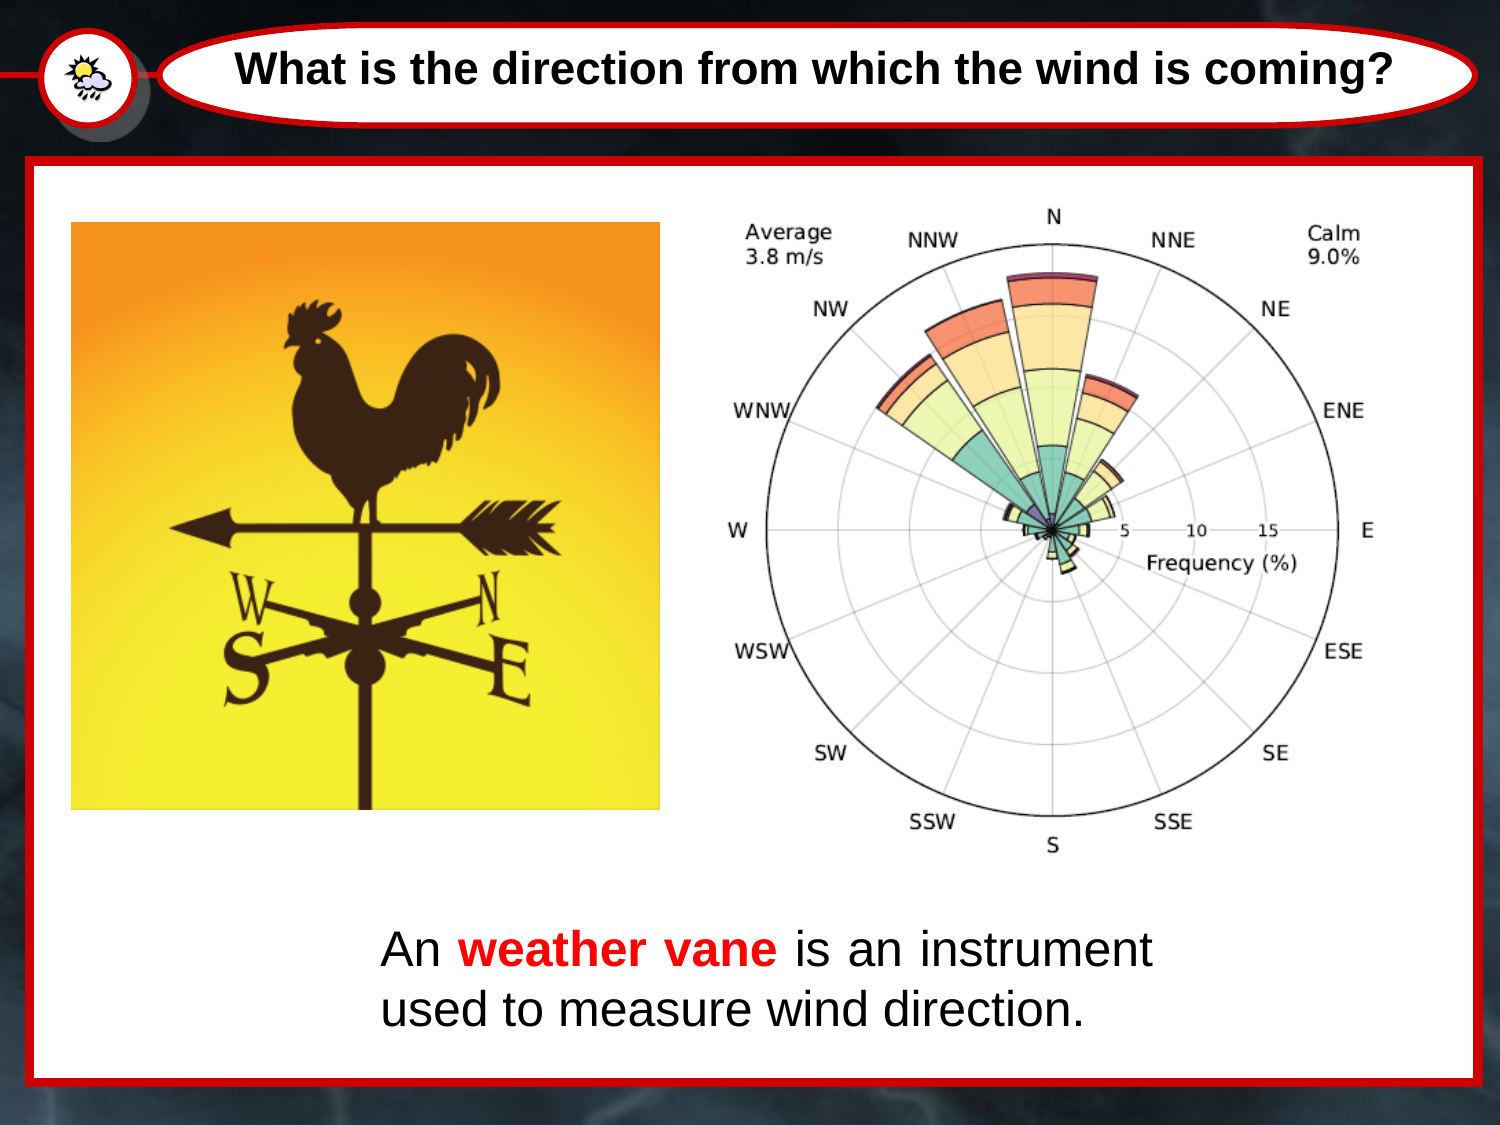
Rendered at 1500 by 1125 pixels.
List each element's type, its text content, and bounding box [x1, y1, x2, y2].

text_box [29, 161, 1478, 1082]
text_box An weather vane is an instrument used to measure wind direction. [365, 908, 1193, 1046]
picture [64, 54, 112, 102]
picture [707, 194, 1386, 865]
text_box What is the direction from which the wind is coming? [194, 31, 1436, 102]
picture [71, 222, 660, 811]
text_box [270, 24, 1364, 31]
text_box [159, 46, 1475, 126]
text_box [41, 30, 135, 126]
